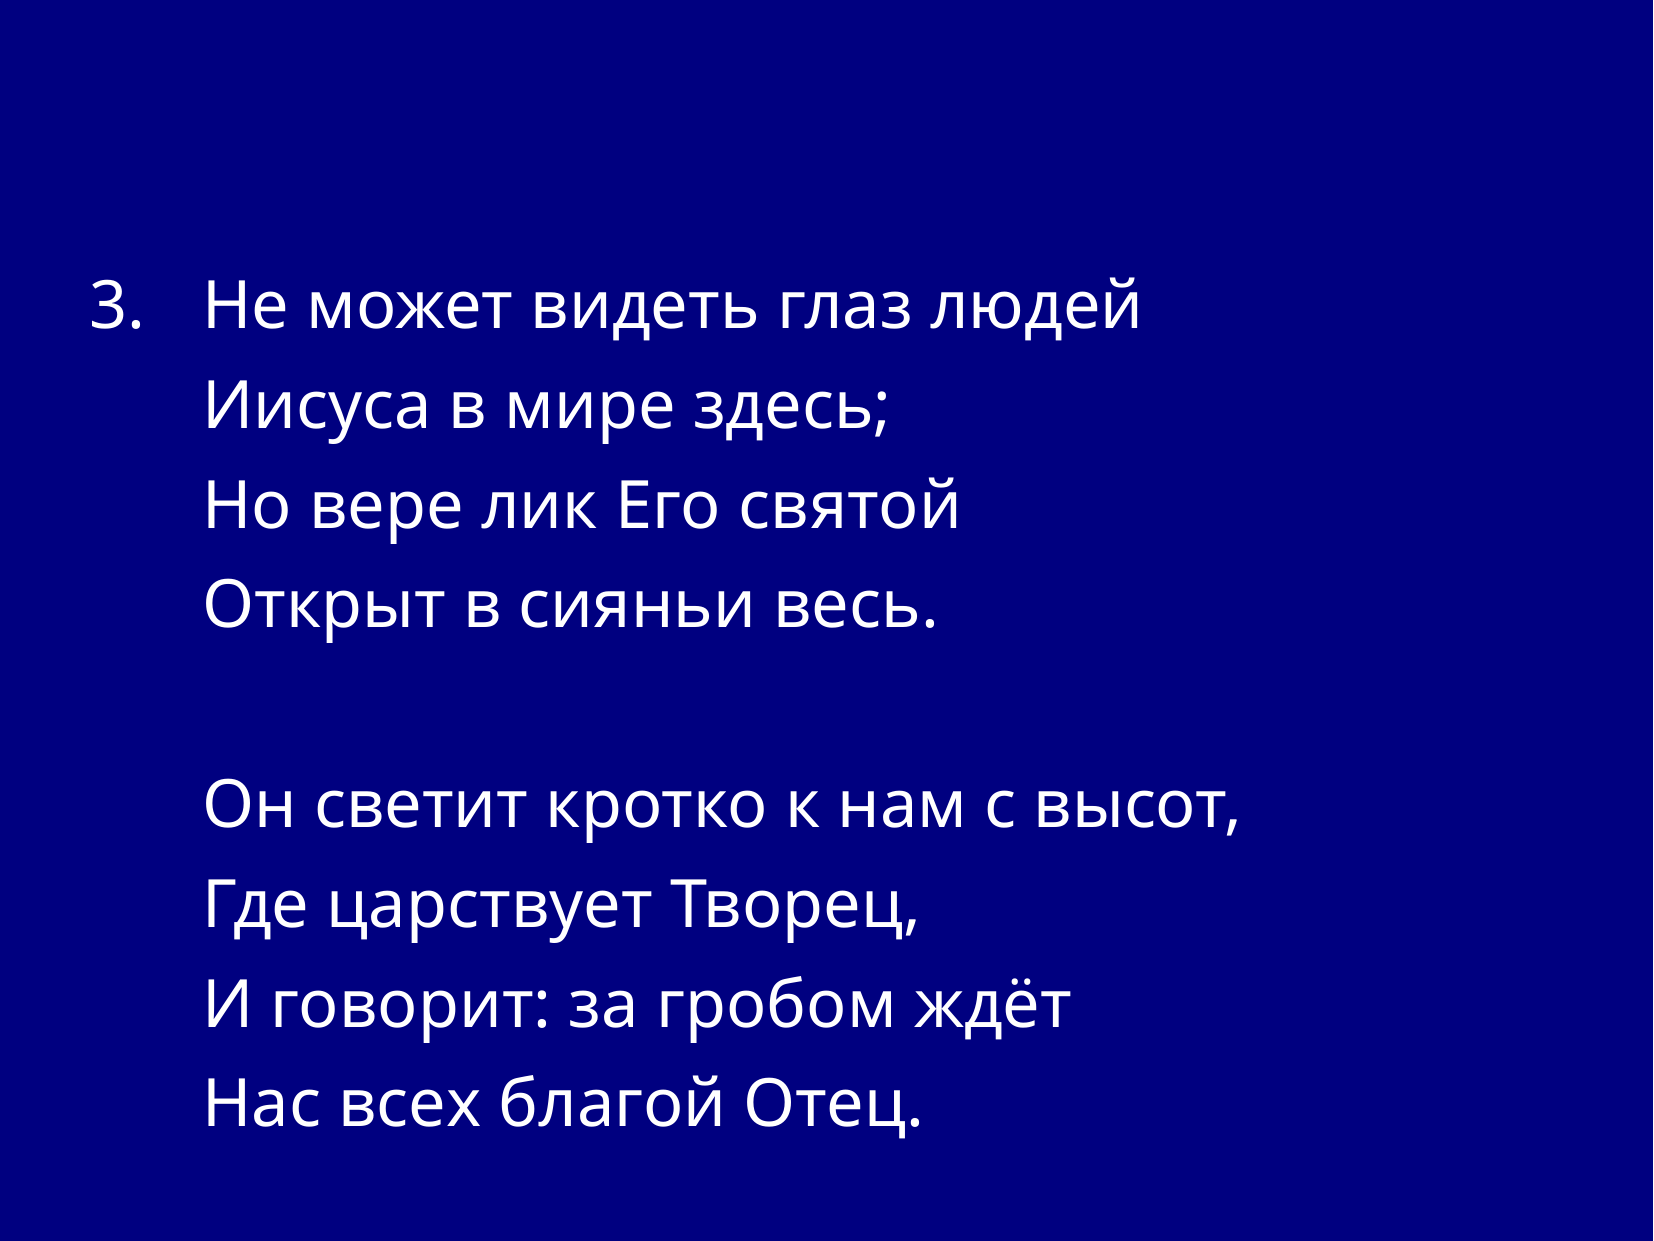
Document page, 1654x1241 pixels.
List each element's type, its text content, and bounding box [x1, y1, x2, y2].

text_box 3. Не может видеть глаз людей Иисуса в мире здесь; Но вере лик Его святой Открыт в сияньи весь. Он светит кротко к нам с высот, Где царствует Творец, И говорит: за гробом ждёт Нас всех благой Отец. [75, 150, 1576, 1163]
